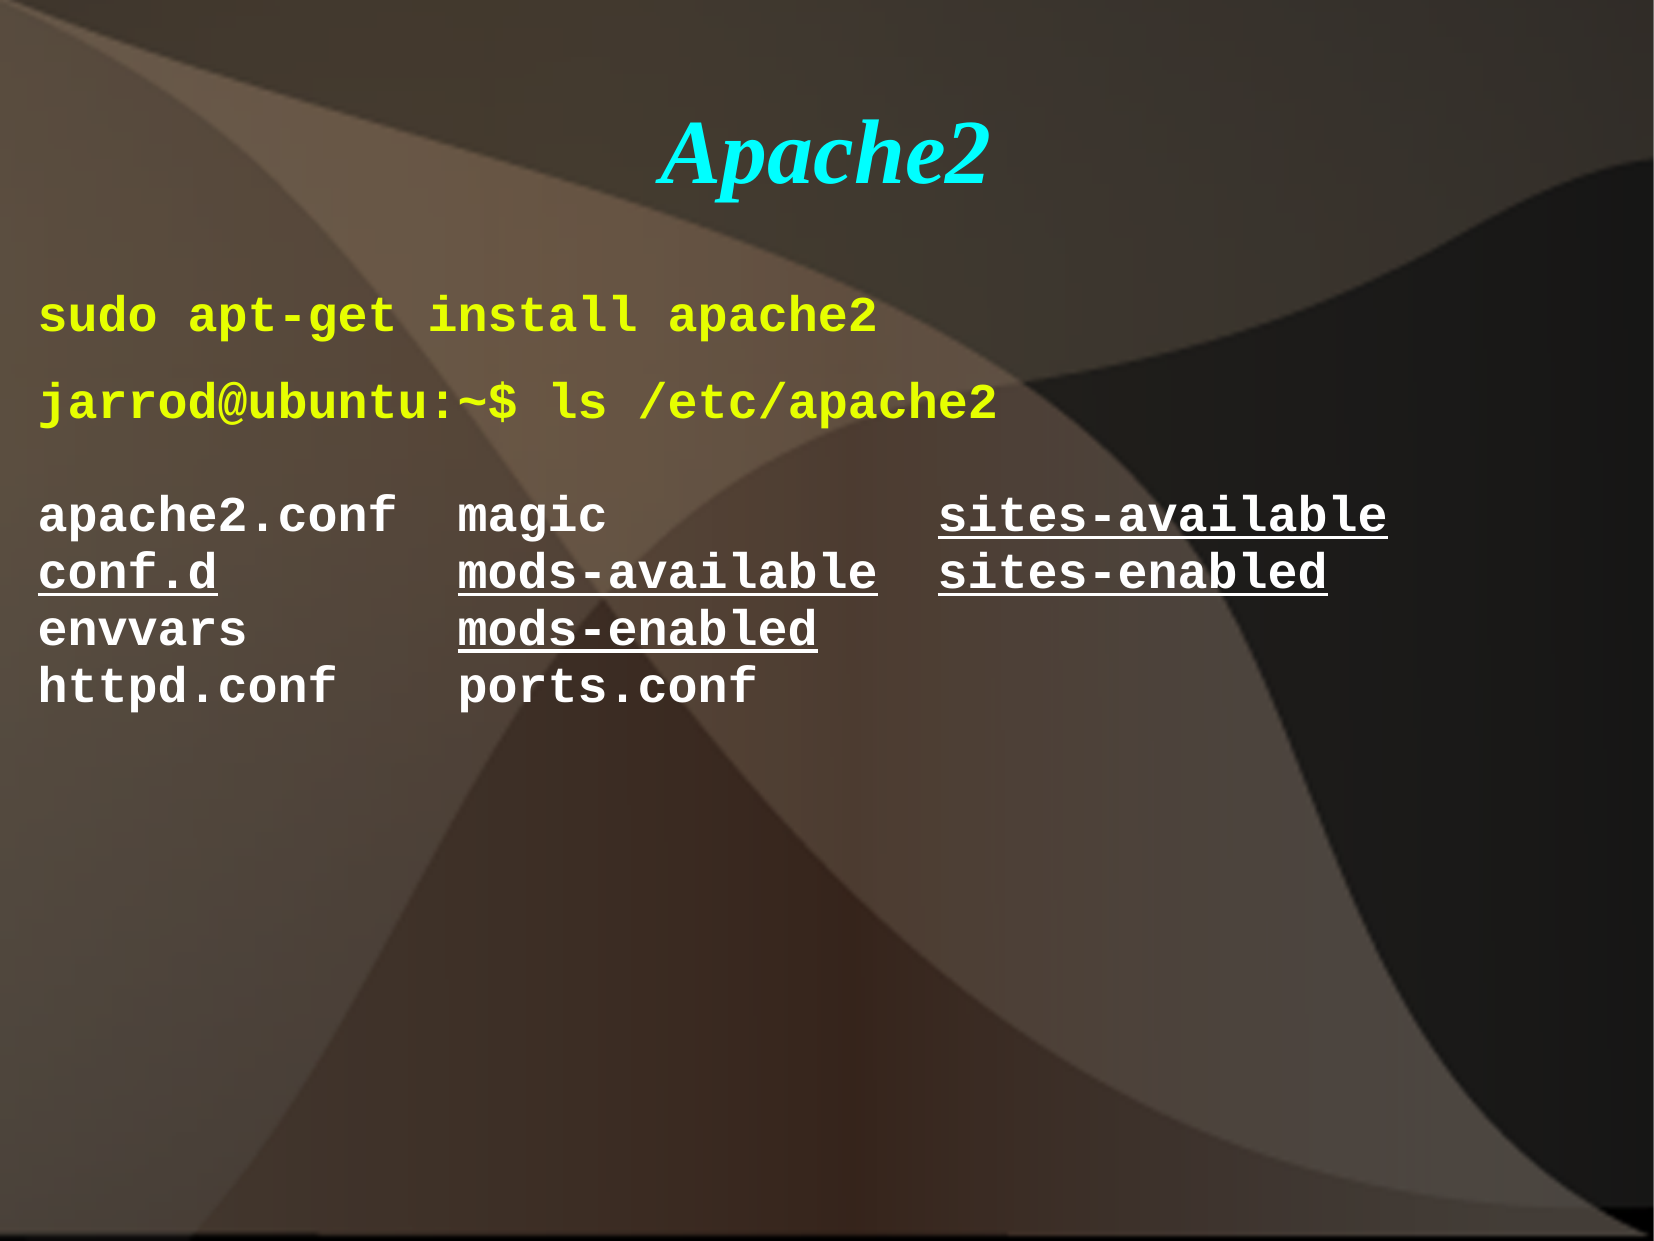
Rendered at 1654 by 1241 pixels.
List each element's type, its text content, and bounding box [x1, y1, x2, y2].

picture [0, 0, 1654, 1241]
list sudo apt-get install apache2 jarrod@ubuntu:~$ ls /etc/apache2 apache2.conf magic sites-available conf.d mods-available sites-enabled envvars mods-enabled httpd.conf ports.conf [37, 290, 1651, 1094]
title Apache2 [82, 56, 1571, 250]
